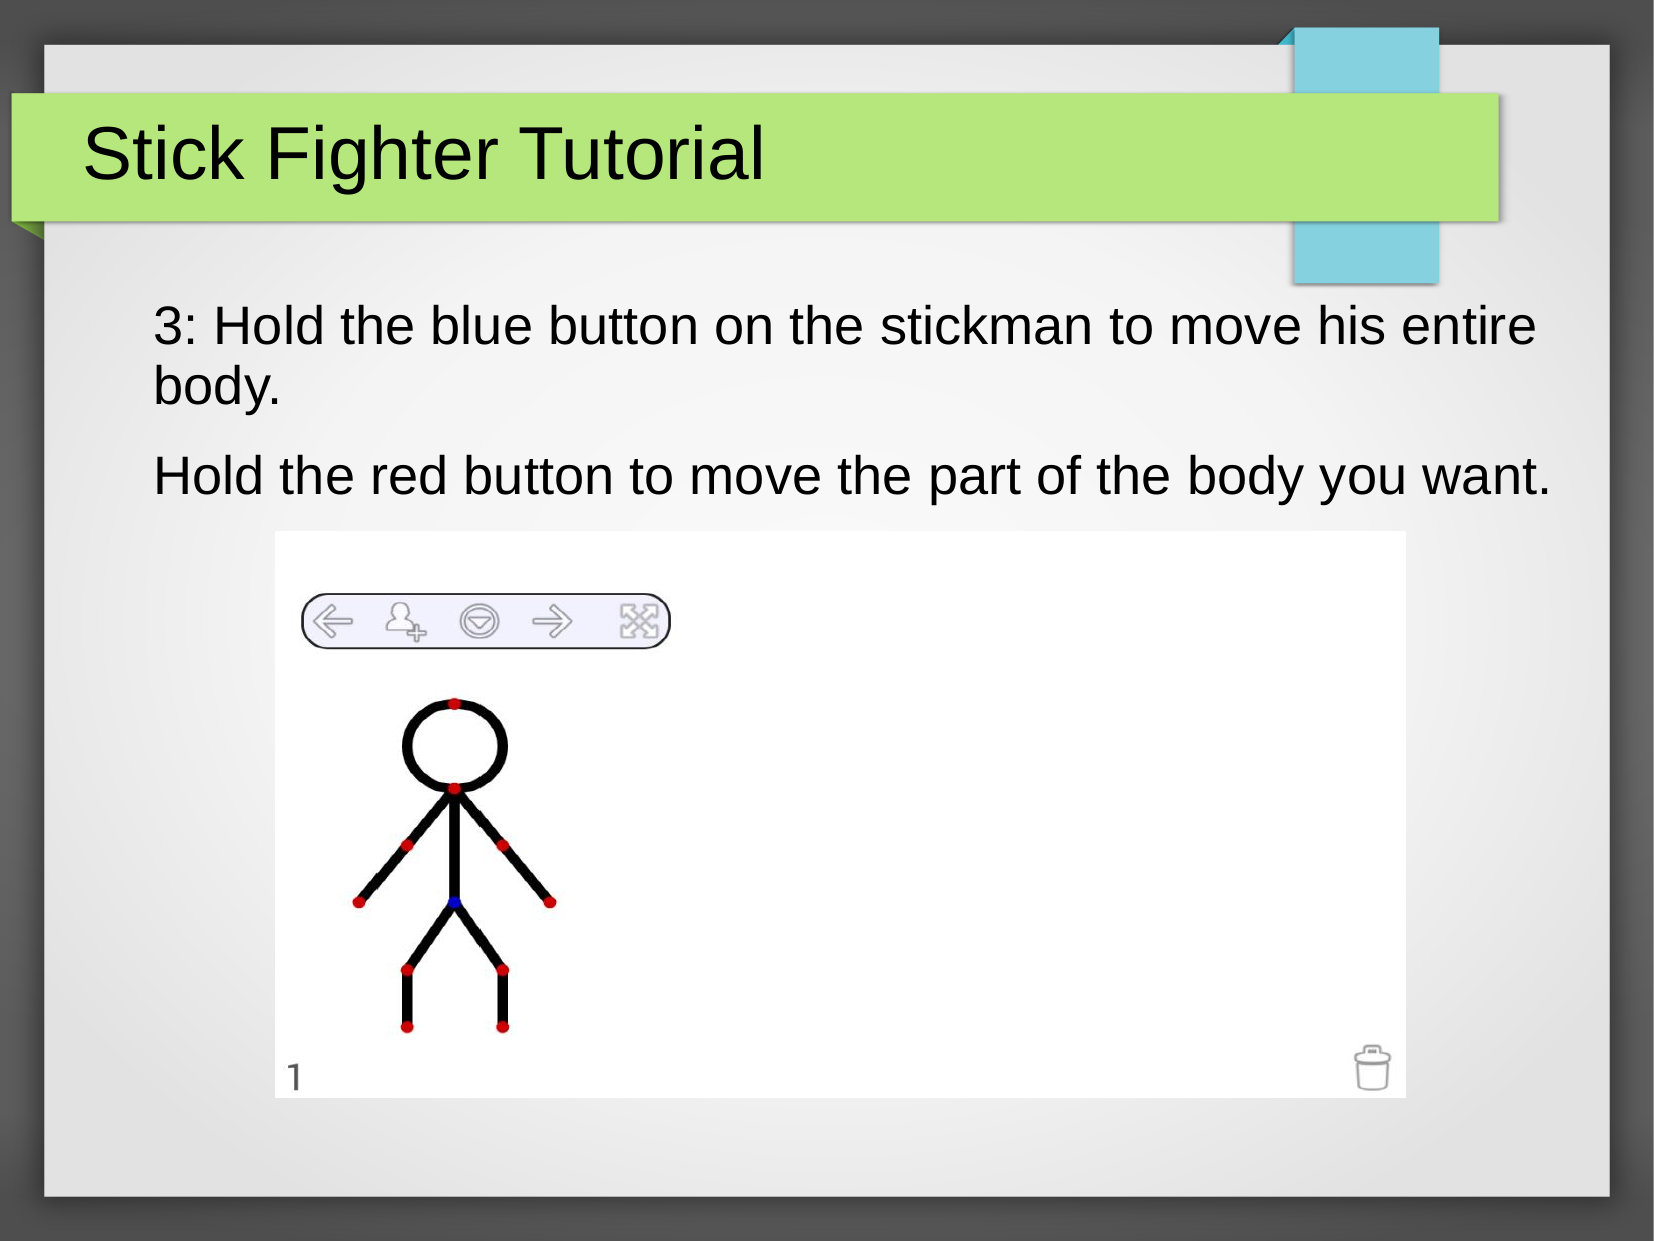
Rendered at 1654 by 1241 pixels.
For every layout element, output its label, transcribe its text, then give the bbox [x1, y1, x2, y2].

picture [0, 0, 1654, 1241]
list 3: Hold the blue button on the stickman to move his entire body. Hold the red button to move the part of the body you want. [82, 295, 1571, 1015]
title Stick Fighter Tutorial [82, 94, 1264, 213]
